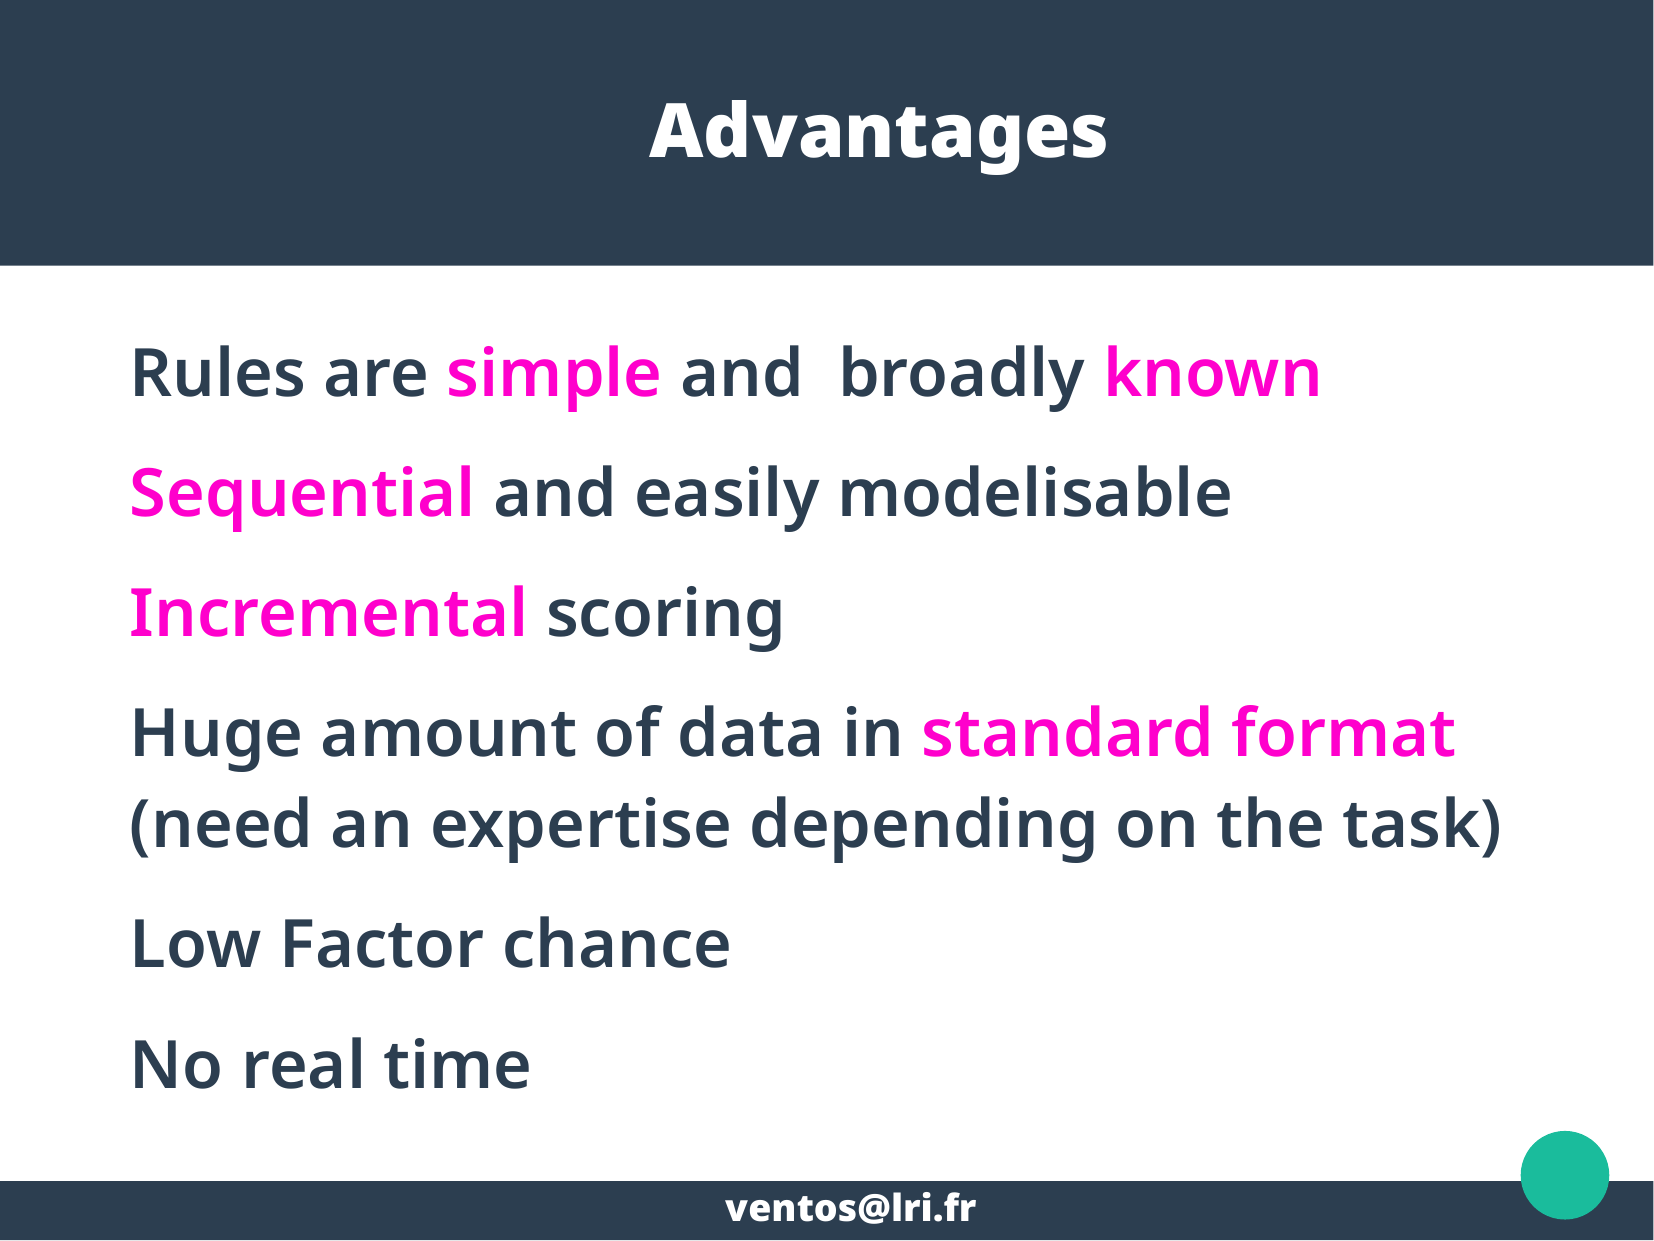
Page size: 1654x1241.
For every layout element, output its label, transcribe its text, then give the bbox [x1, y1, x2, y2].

title Advantages [59, 49, 1595, 207]
list Rules are simple and broadly known Sequential and easily modelisable Incremental scoring Huge amount of data in standard format (need an expertise depending on the task) Low Factor chance No real time [59, 324, 1595, 1152]
